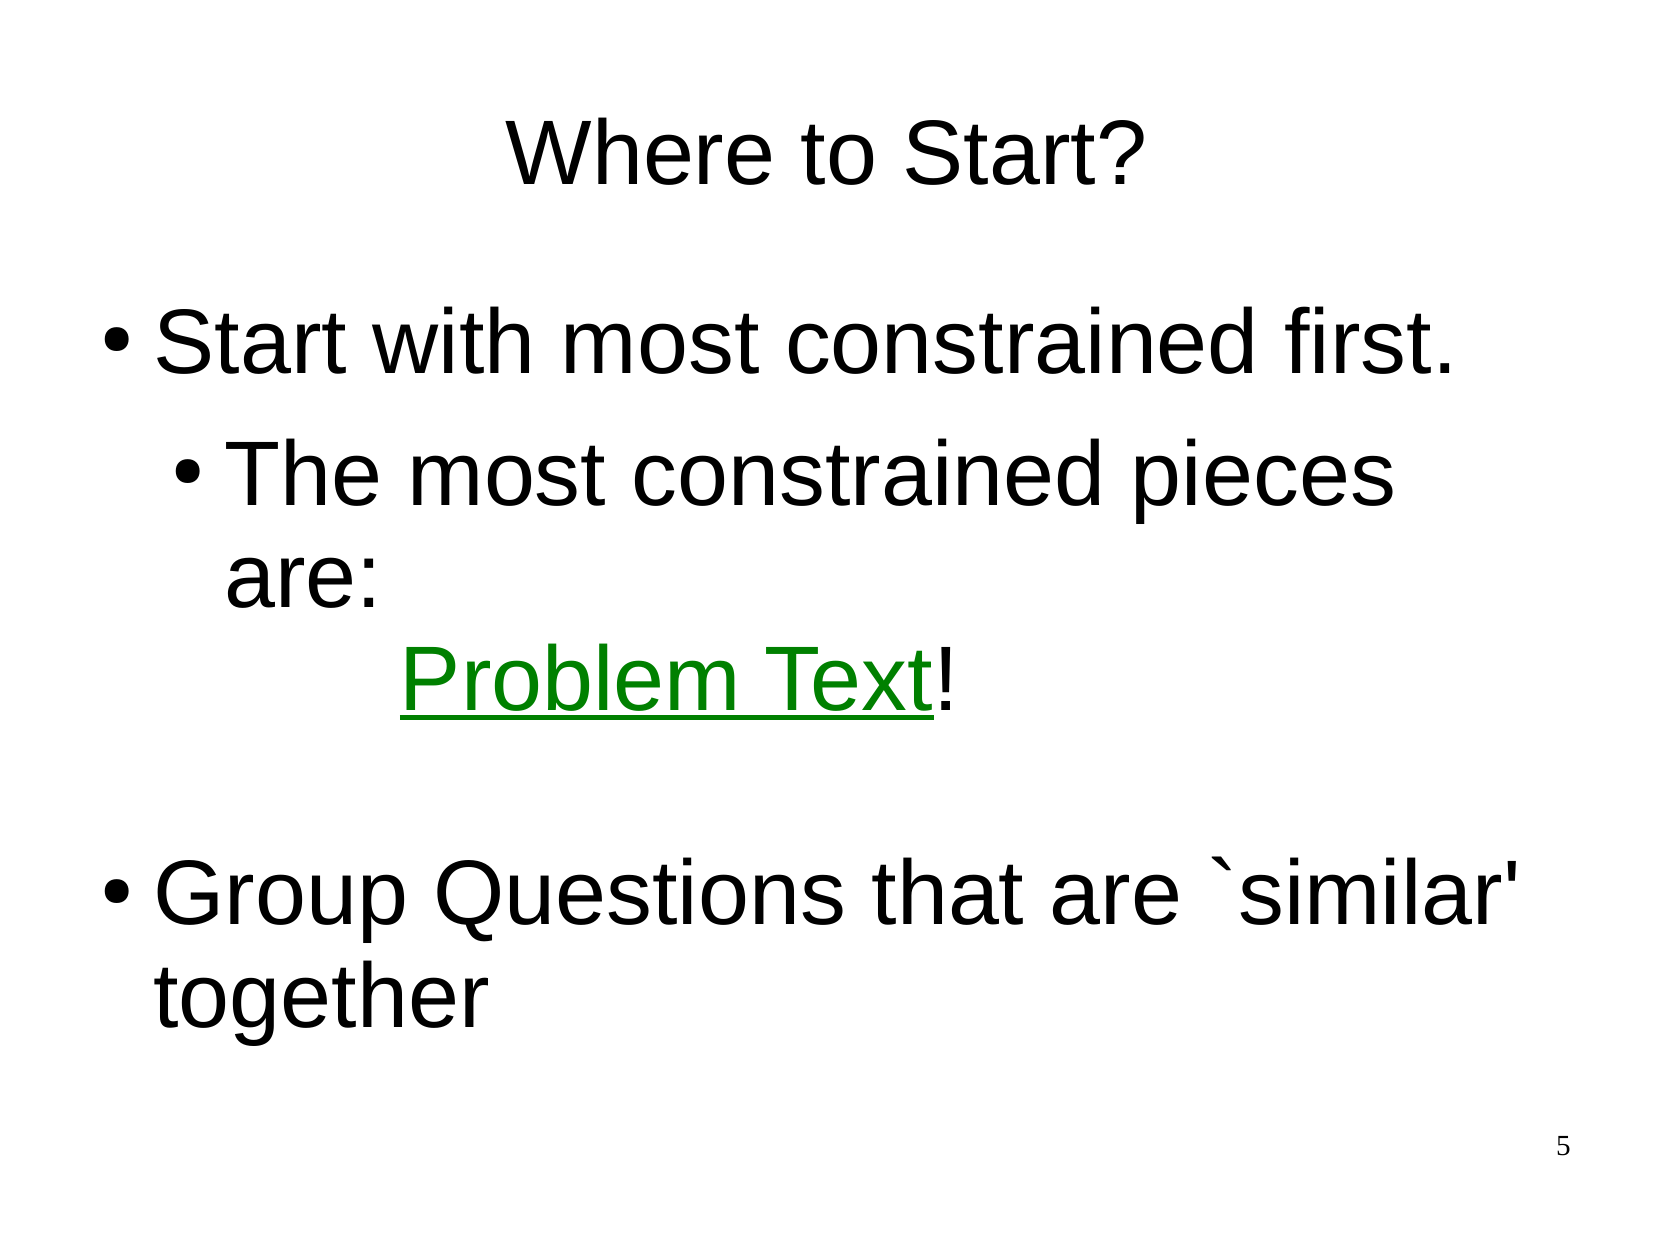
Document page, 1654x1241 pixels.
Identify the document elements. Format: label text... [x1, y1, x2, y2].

title Where to Start? [82, 56, 1571, 250]
list Start with most constrained first. The most constrained pieces are: Problem Text! Group Questions that are `similar' together [82, 290, 1571, 1094]
